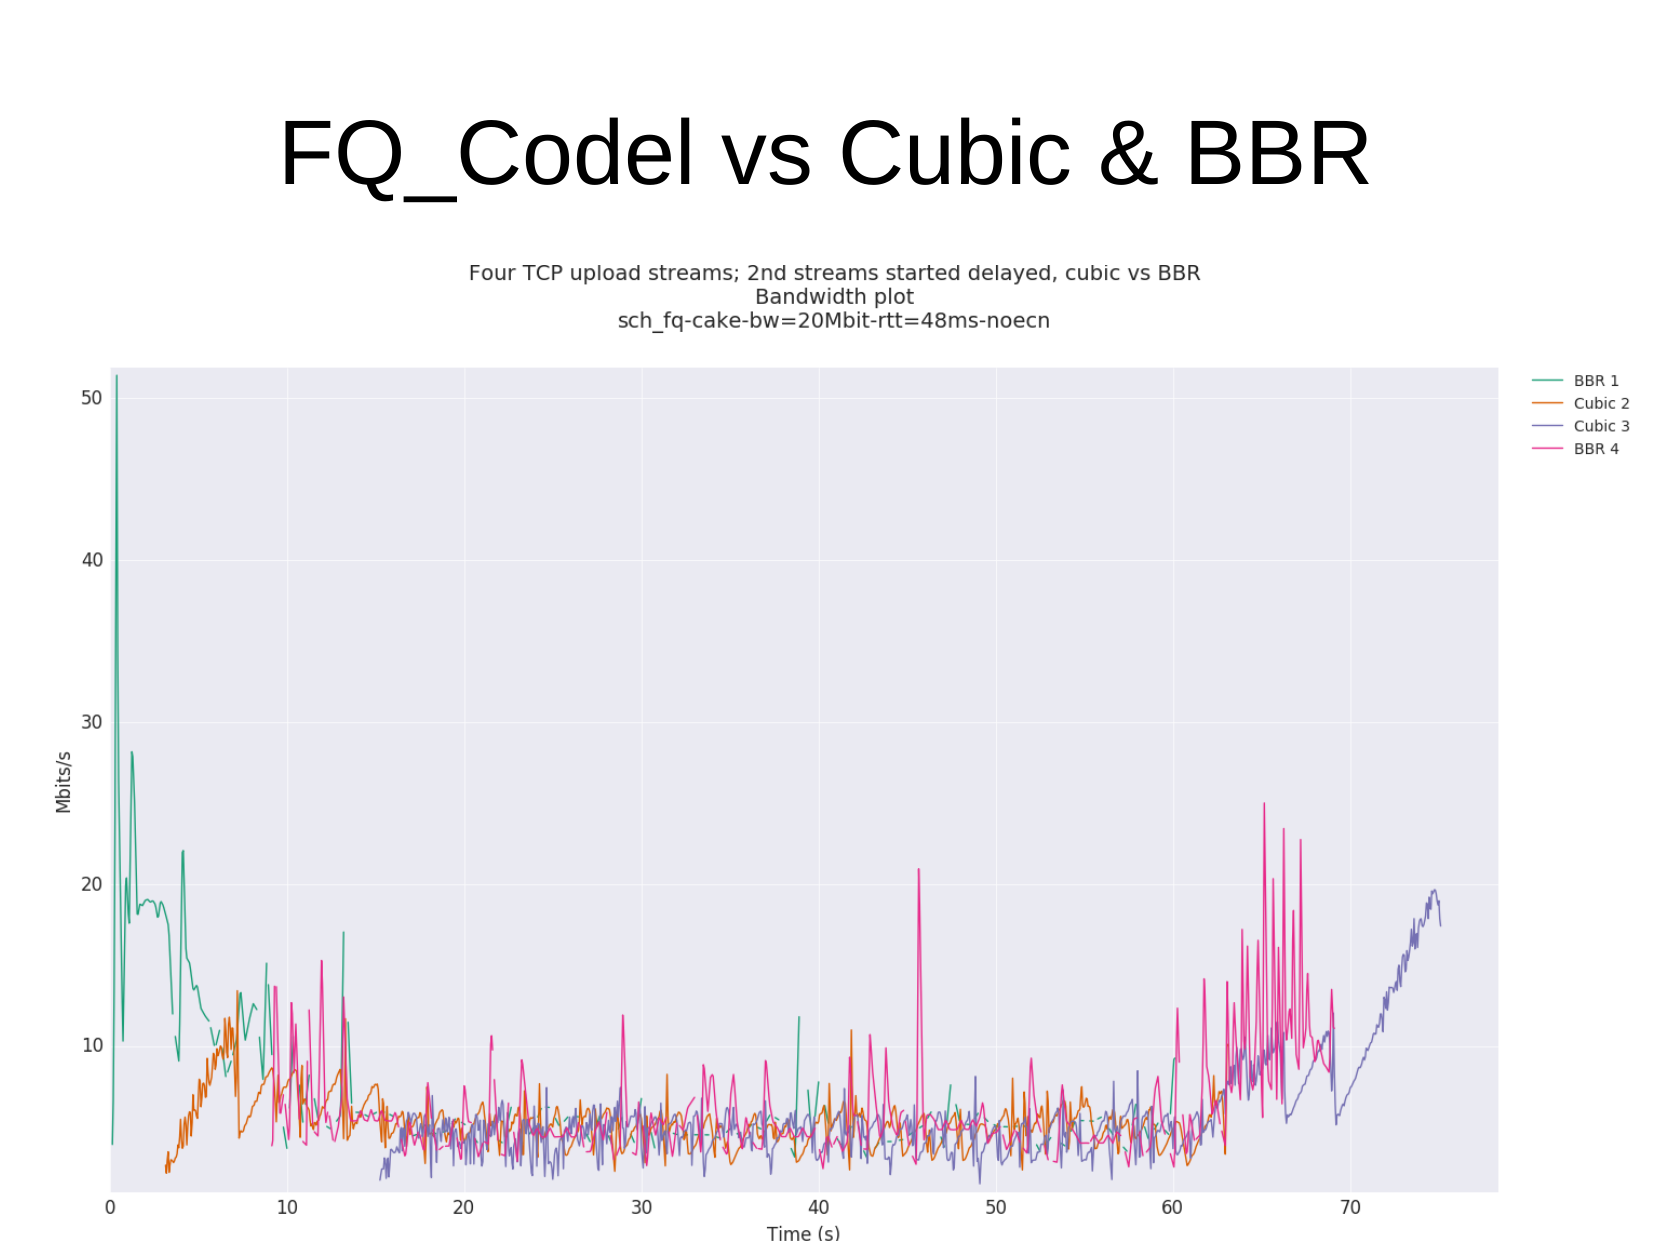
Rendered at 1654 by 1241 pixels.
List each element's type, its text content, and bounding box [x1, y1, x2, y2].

picture [0, 265, 1654, 1241]
title FQ_Codel vs Cubic & BBR [82, 49, 1571, 257]
